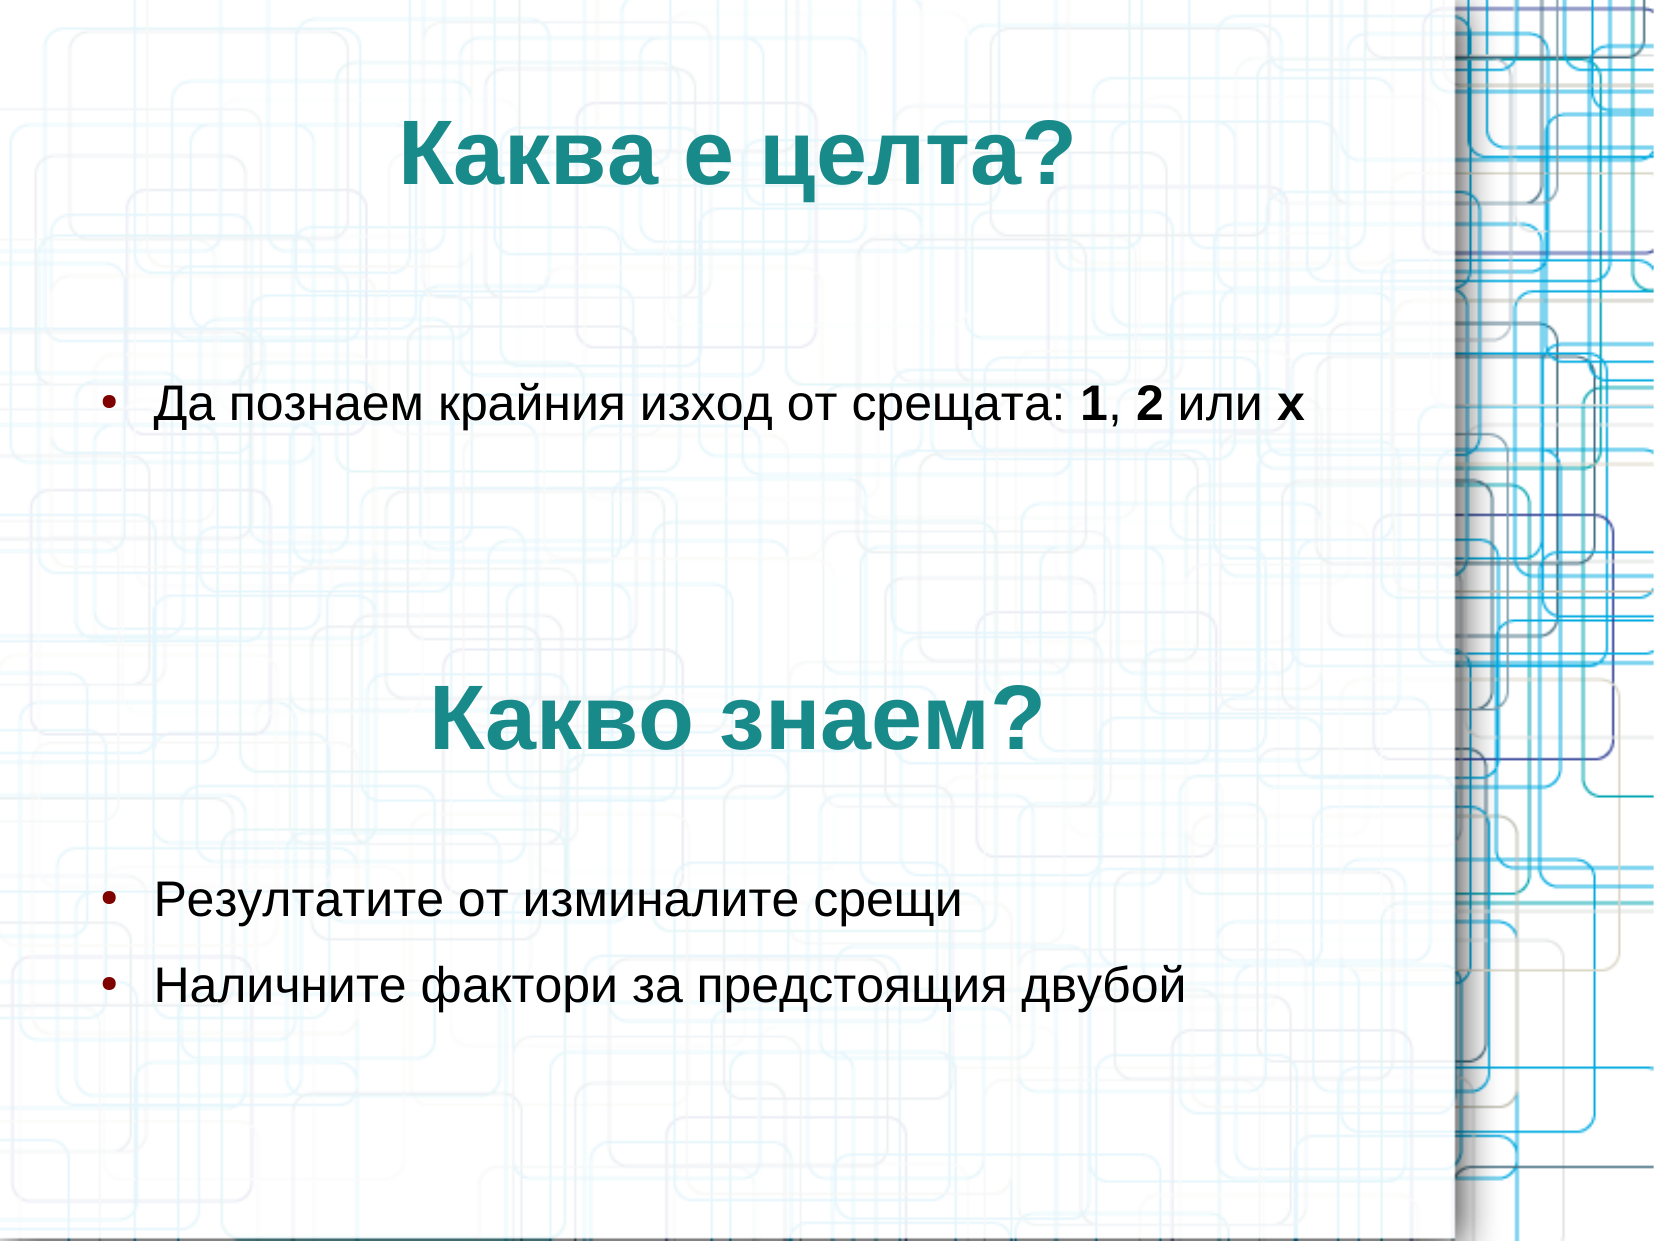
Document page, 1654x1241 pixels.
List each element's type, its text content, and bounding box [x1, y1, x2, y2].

title Какво знаем? [59, 614, 1418, 822]
picture [0, 0, 1654, 1241]
title Каква е целта? [59, 49, 1418, 257]
list Резултатите от изминалите срещи Наличните фактори за предстоящия двубой [82, 786, 1418, 1052]
list Да познаем крайния изход от срещата: 1, 2 или х [82, 290, 1418, 556]
